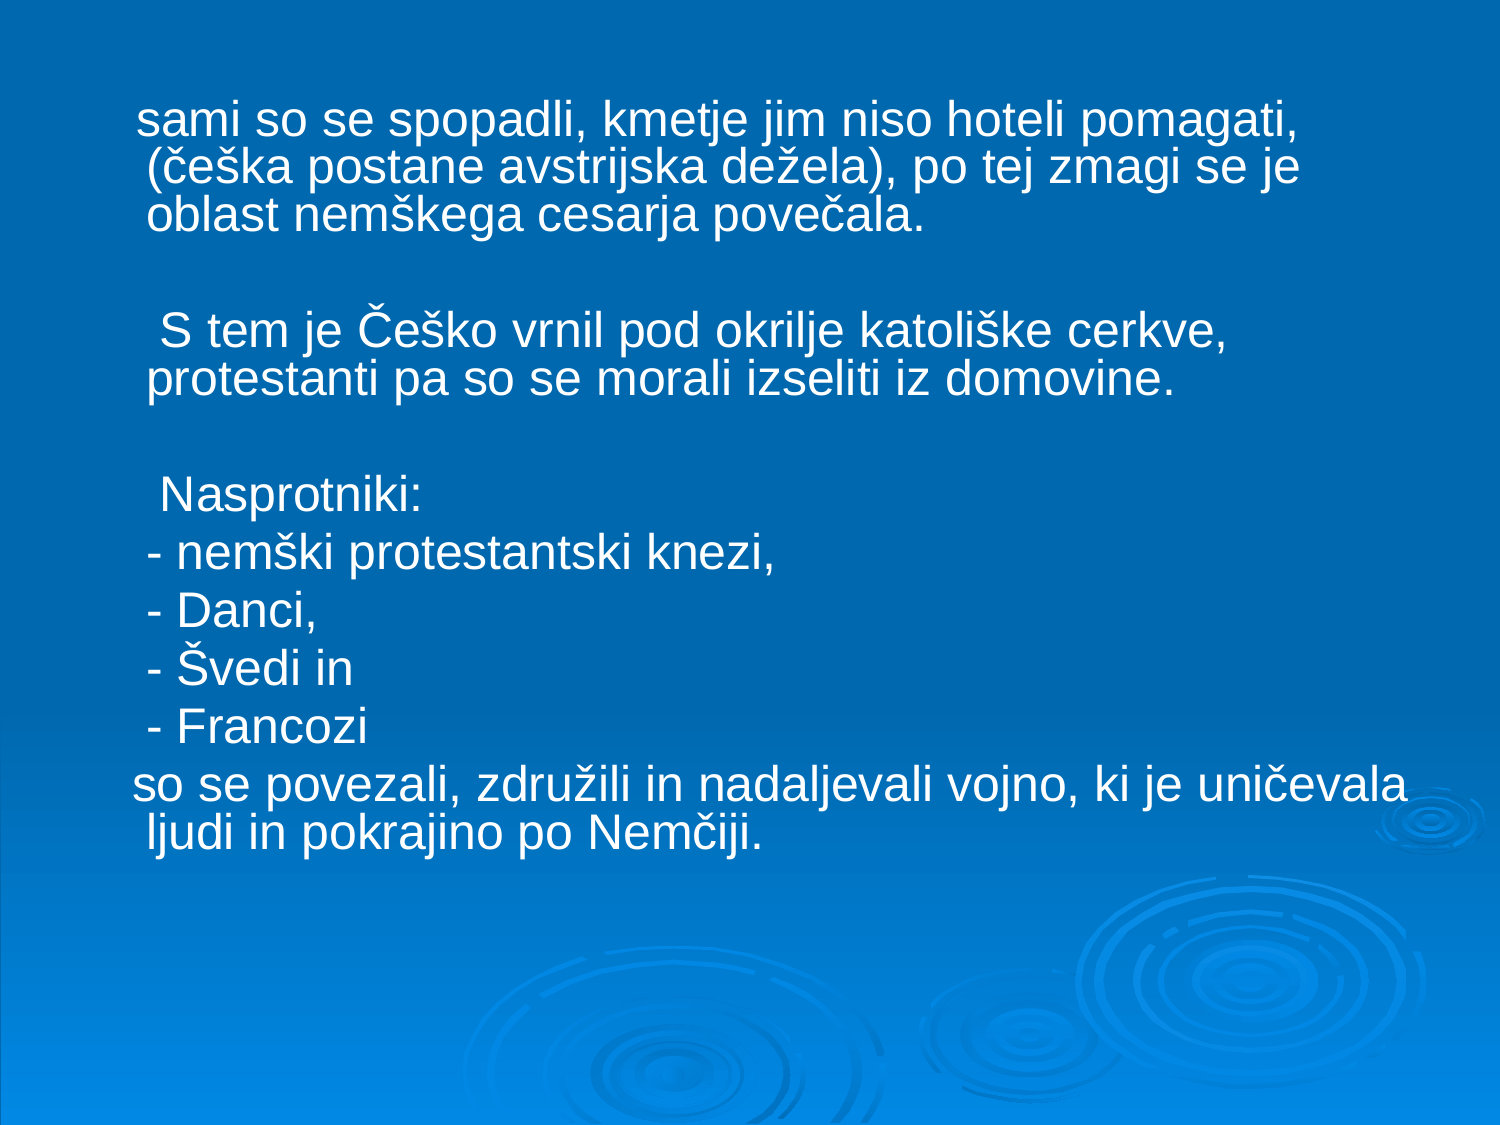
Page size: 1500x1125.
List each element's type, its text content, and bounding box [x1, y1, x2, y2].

list sami so se spopadli, kmetje jim niso hoteli pomagati, (češka postane avstrijska dežela), po tej zmagi se je oblast nemškega cesarja povečala. S tem je Češko vrnil pod okrilje katoliške cerkve, protestanti pa so se morali izseliti iz domovine. Nasprotniki: - nemški protestantski knezi, - Danci, - Švedi in - Francozi so se povezali, združili in nadaljevali vojno, ki je uničevala ljudi in pokrajino po Nemčiji. [75, 90, 1425, 1005]
